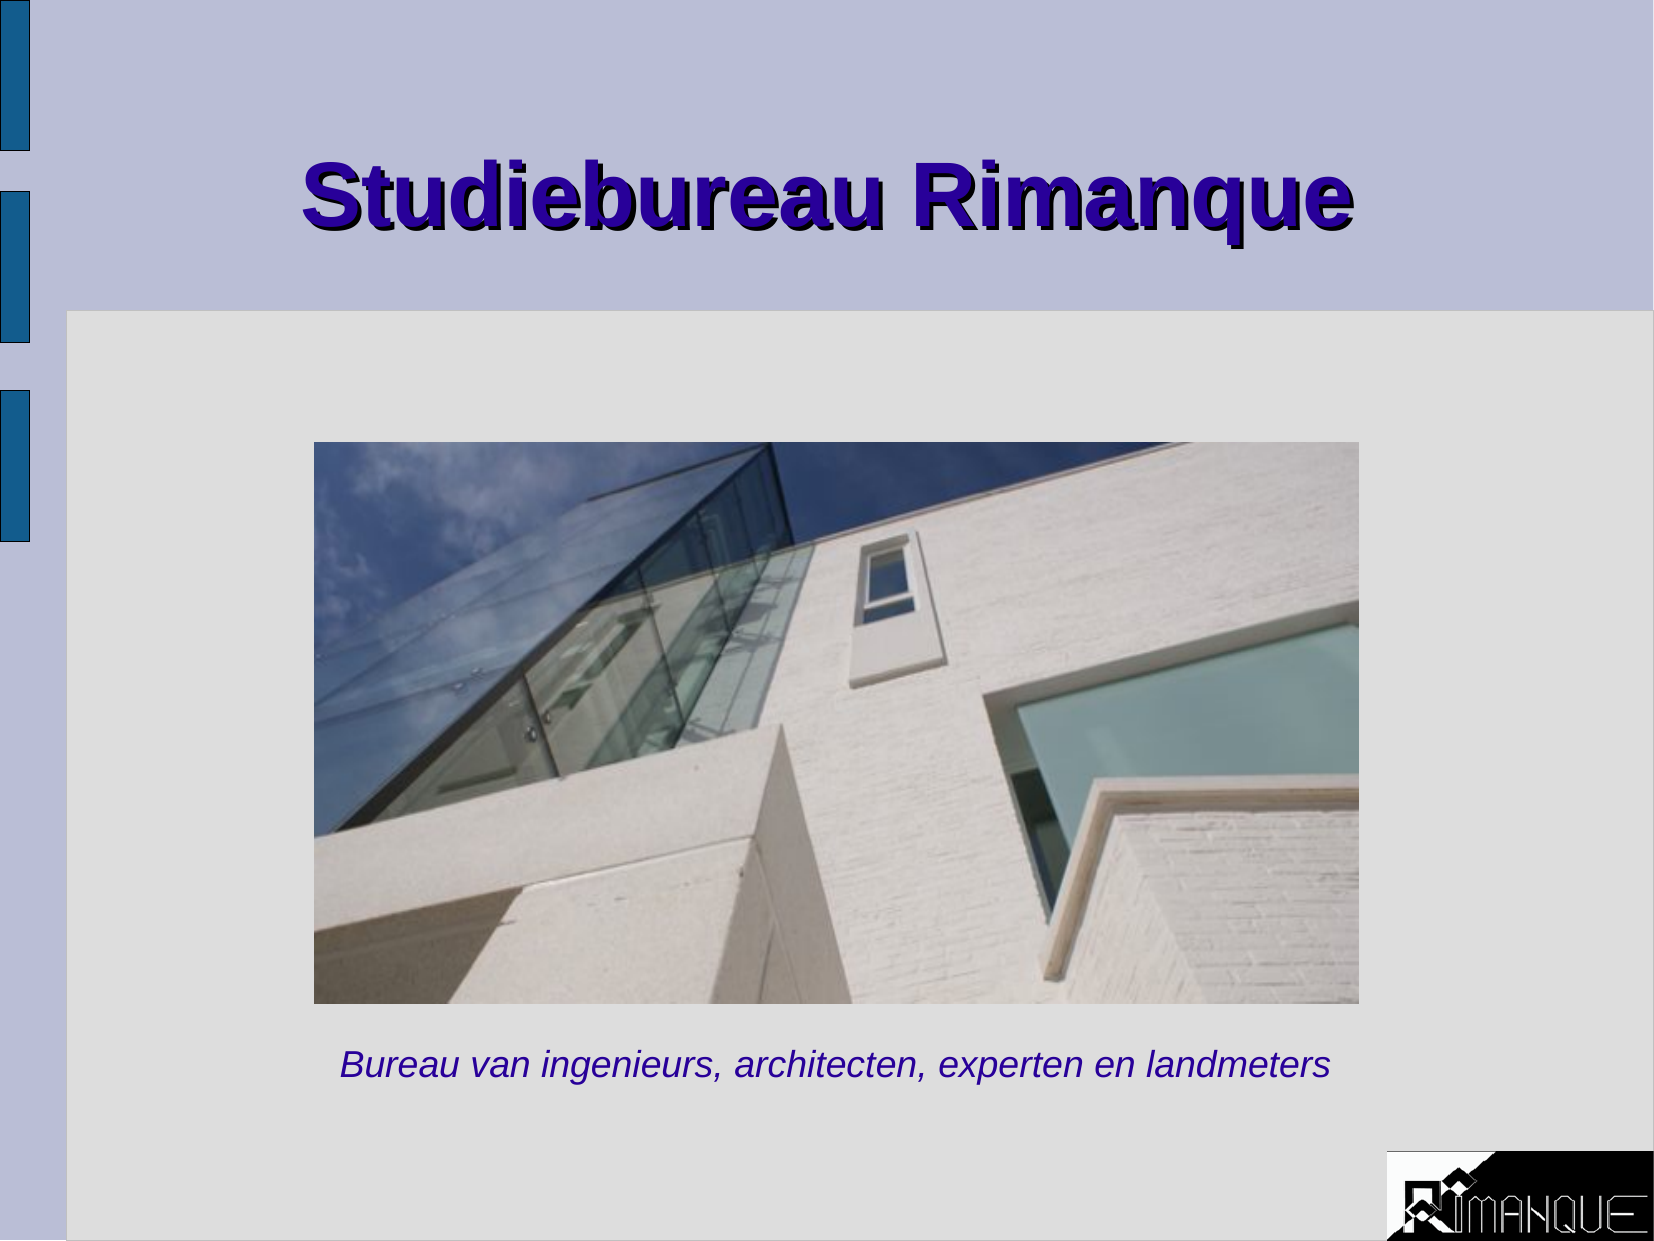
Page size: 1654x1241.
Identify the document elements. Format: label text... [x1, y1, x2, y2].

text_box Bureau van ingenieurs, architecten, experten en landmeters [324, 1035, 1357, 1093]
picture [314, 442, 1359, 1004]
picture [1387, 1151, 1654, 1241]
title Studiebureau Rimanque [121, 98, 1534, 291]
